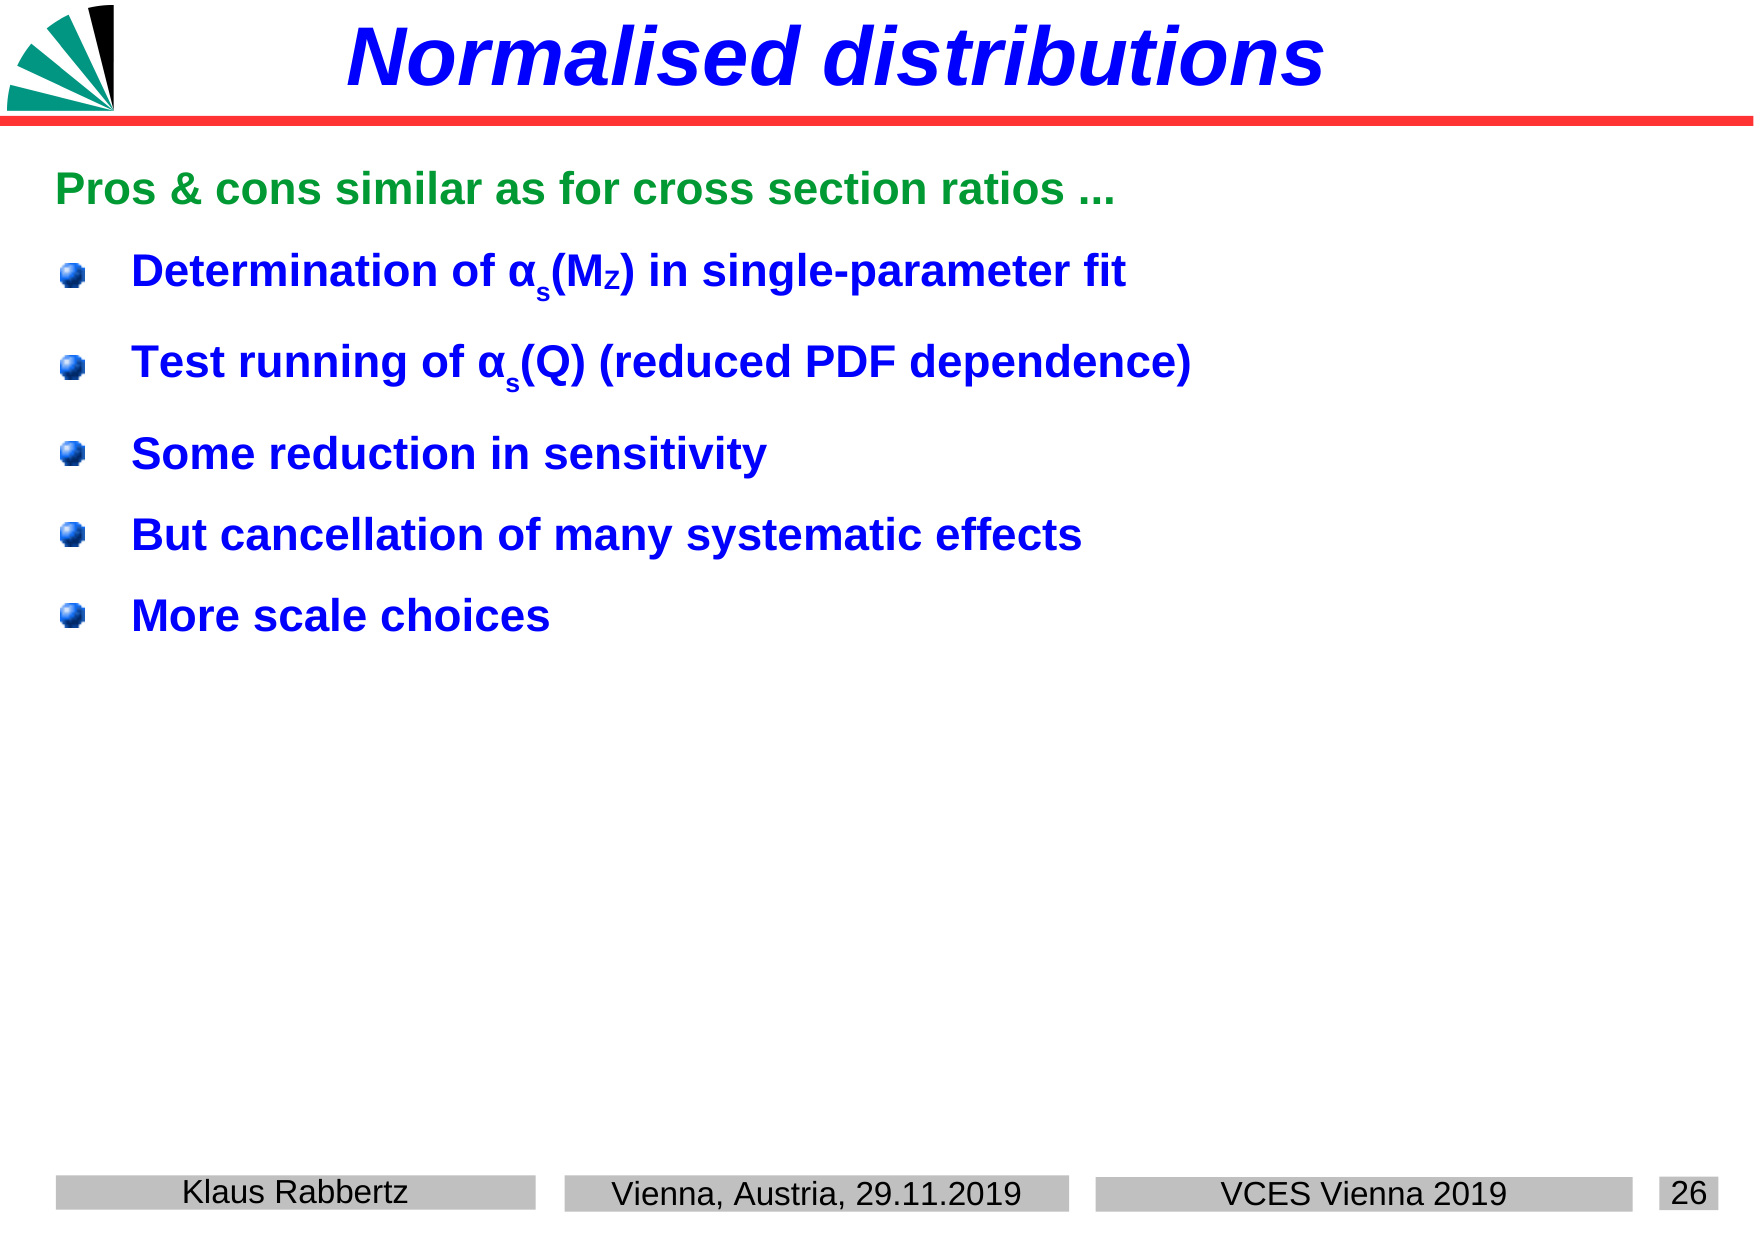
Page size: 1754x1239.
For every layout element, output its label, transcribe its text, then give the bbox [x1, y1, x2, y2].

list Determination of αs(MZ) in single-parameter fit Test running of αs(Q) (reduced PDF dependence) Some reduction in sensitivity But cancellation of many systematic effects More scale choices [48, 244, 1691, 646]
title Normalised distributions [129, 0, 1545, 114]
picture [7, 5, 114, 112]
list Pros & cons similar as for cross section ratios ... [54, 163, 1697, 224]
